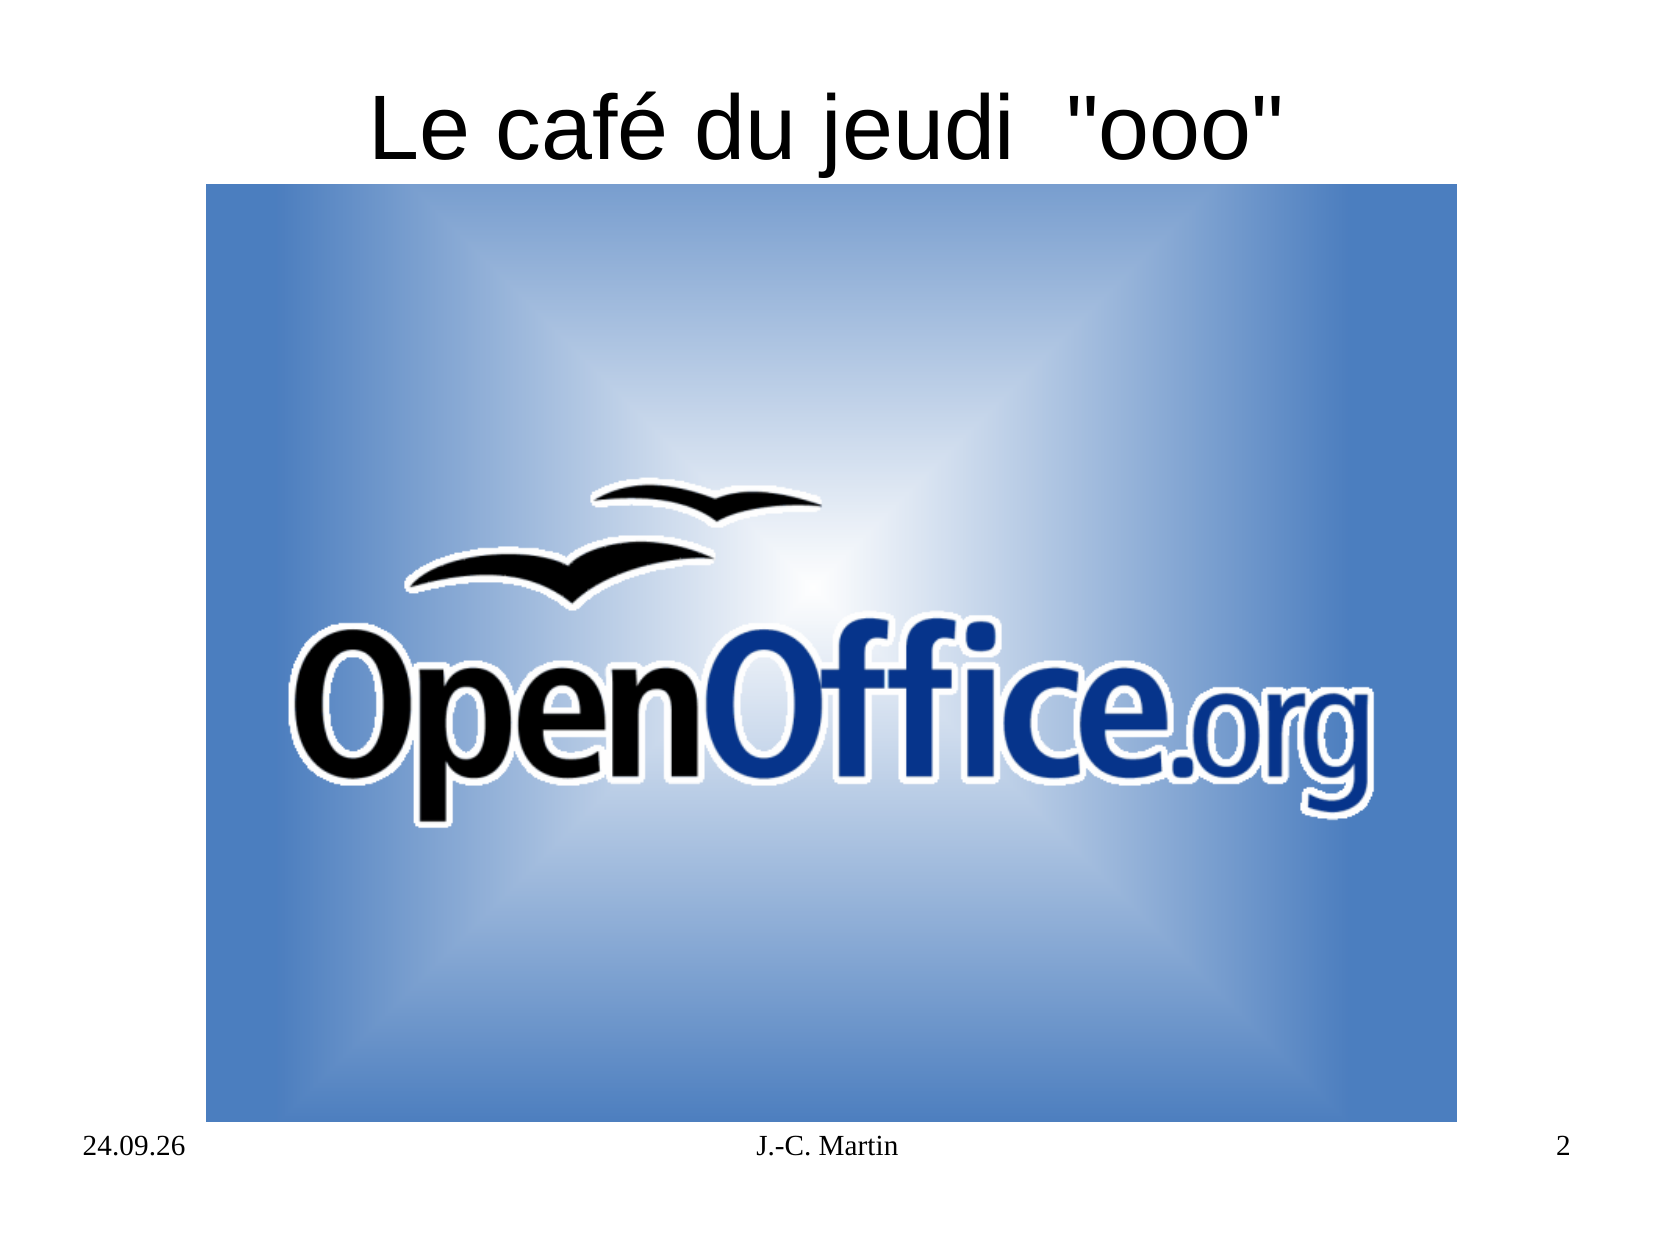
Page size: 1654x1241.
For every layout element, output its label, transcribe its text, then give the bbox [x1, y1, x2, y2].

picture [206, 184, 1457, 1123]
title Le café du jeudi "ooo" [82, 49, 1571, 207]
